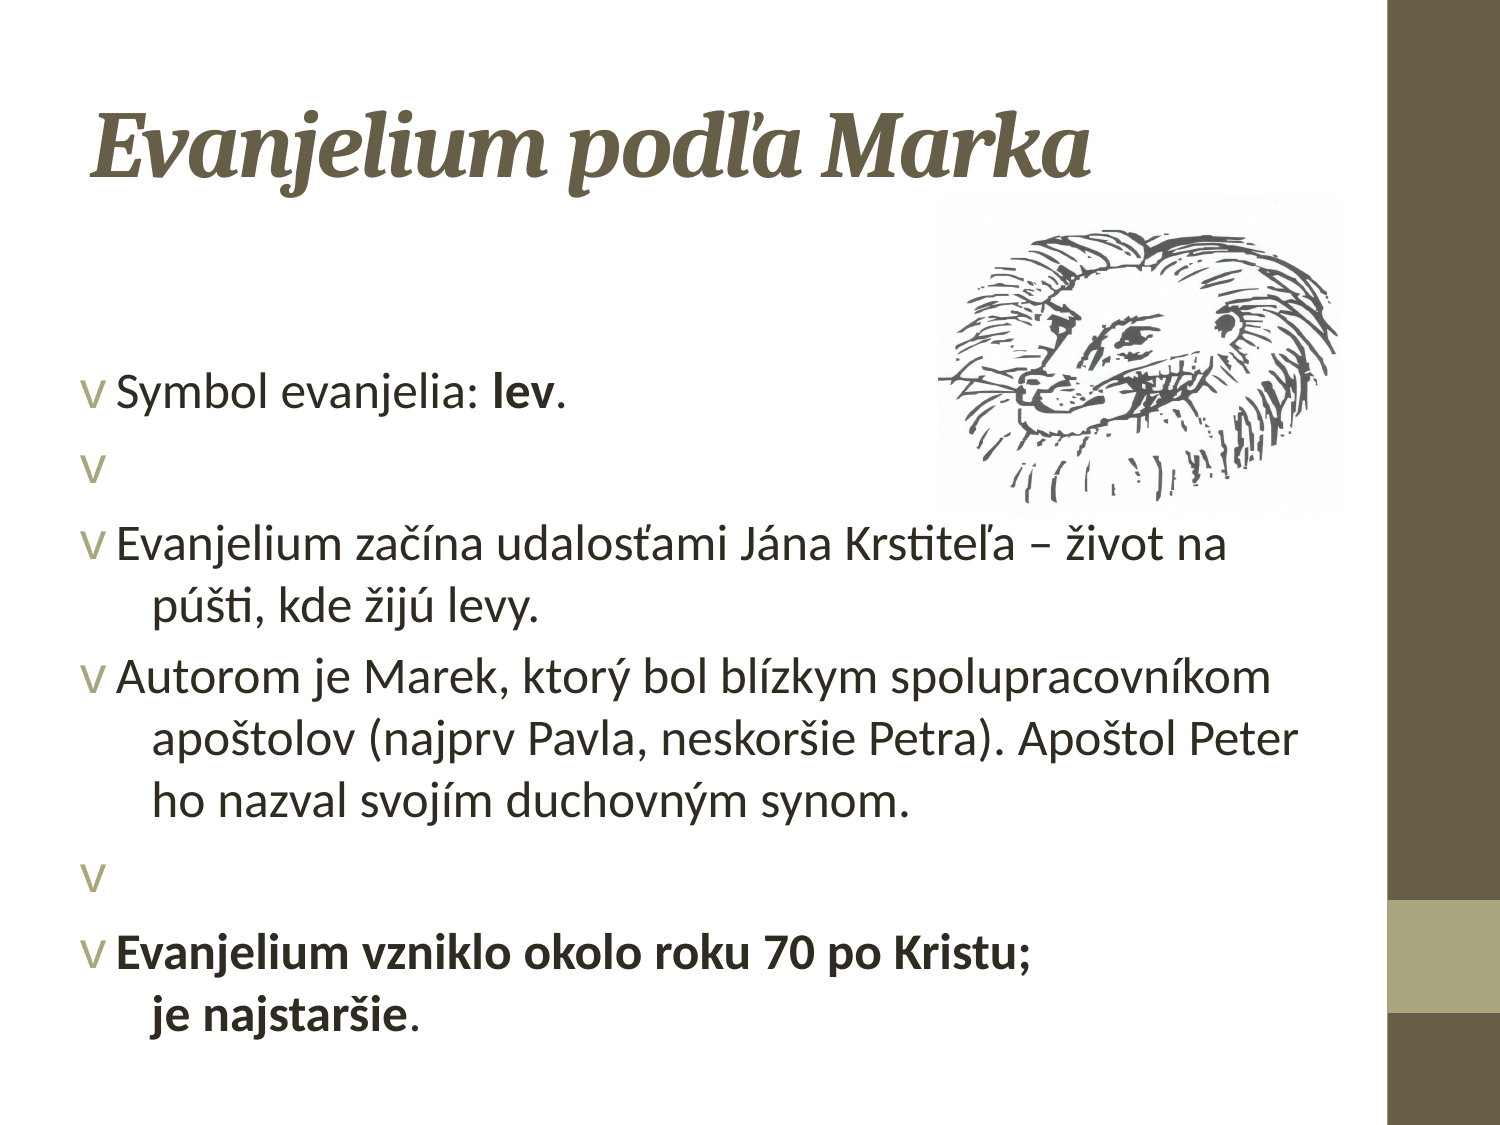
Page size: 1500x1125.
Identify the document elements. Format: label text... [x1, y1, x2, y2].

list Symbol evanjelia: lev. Evanjelium začína udalosťami Jána Krstiteľa – život na púšti, kde žijú levy. Autorom je Marek, ktorý bol blízkym spolupracovníkom apoštolov (najprv Pavla, neskoršie Petra). Apoštol Peter ho nazval svojím duchovným synom. Evanjelium vzniklo okolo roku 70 po Kristu; je najstaršie. [29, 349, 1360, 1051]
title Evanjelium podľa Marka [75, 45, 1326, 233]
picture [938, 196, 1341, 516]
